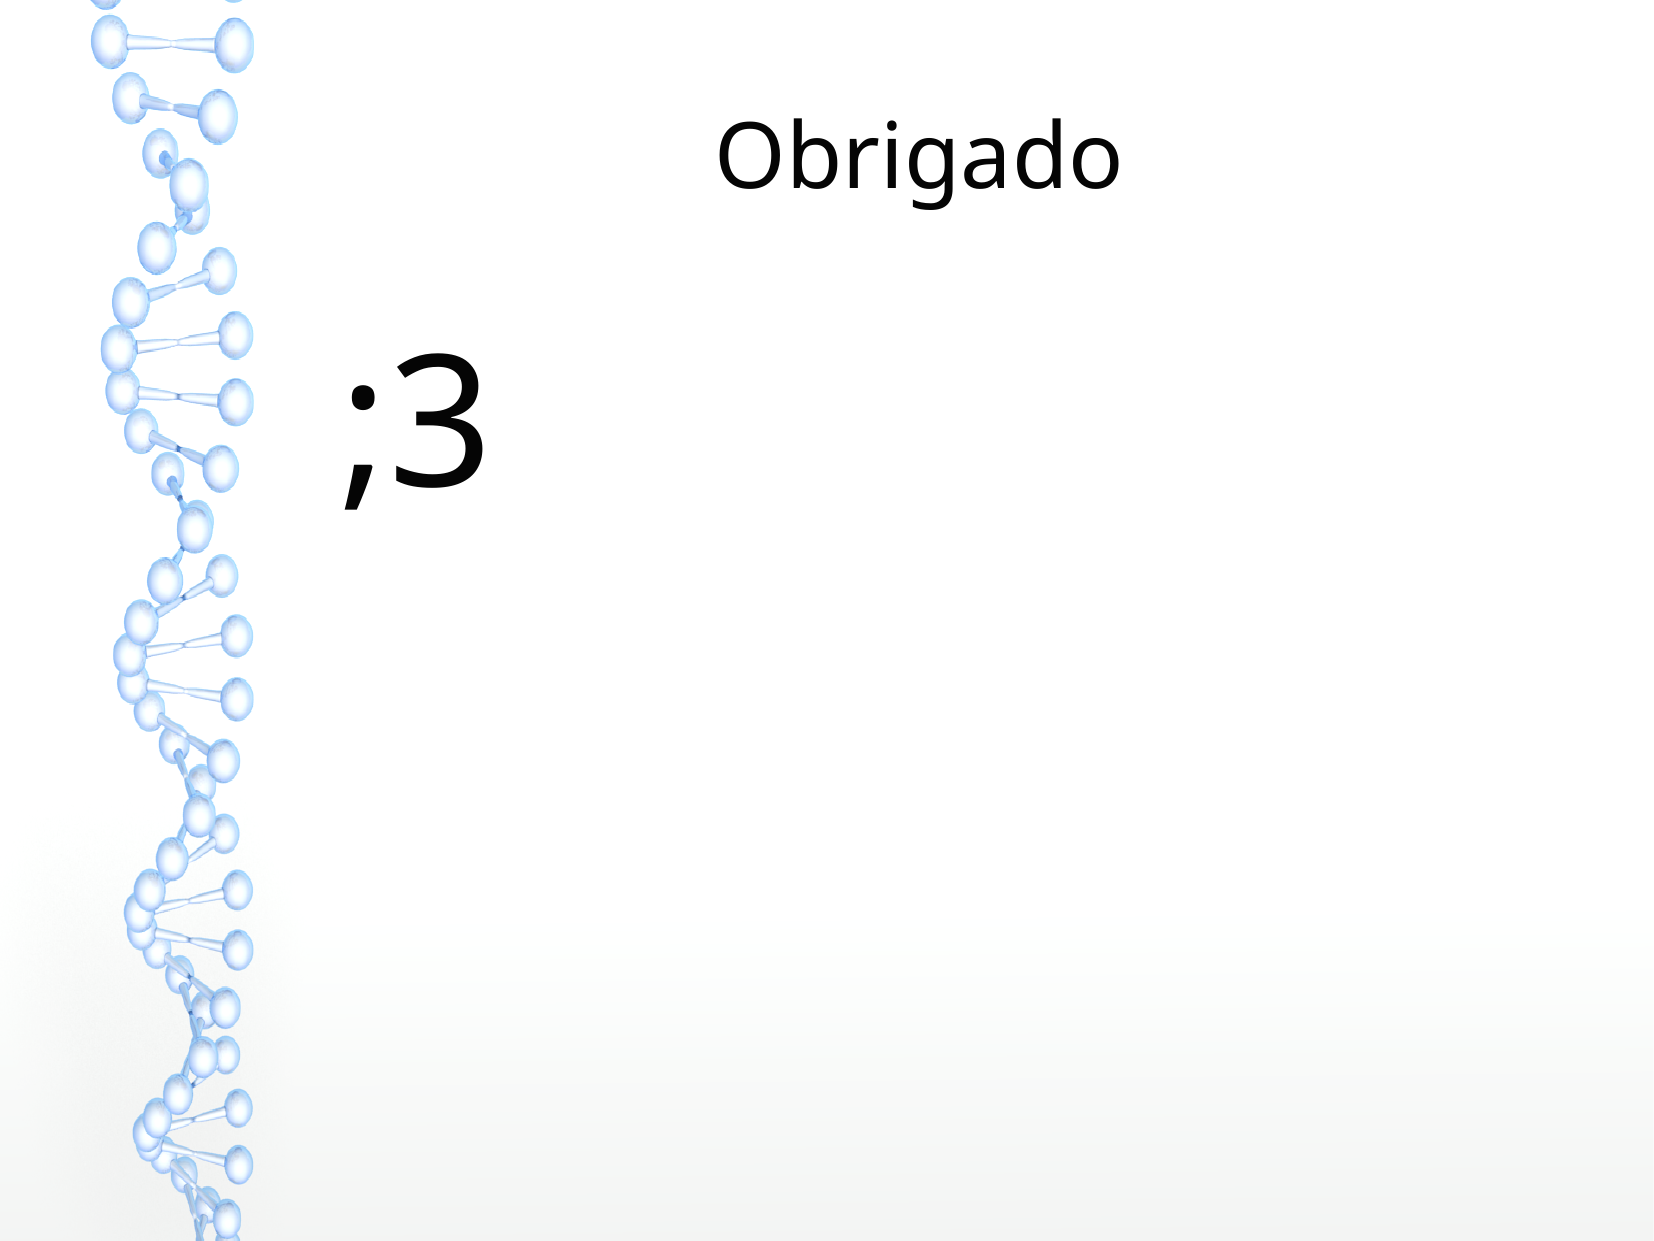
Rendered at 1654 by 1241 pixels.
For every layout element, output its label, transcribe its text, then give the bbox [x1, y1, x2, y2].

picture [0, 0, 1654, 1241]
list ;3 [269, 290, 1538, 1010]
title Obrigado [269, 49, 1571, 257]
